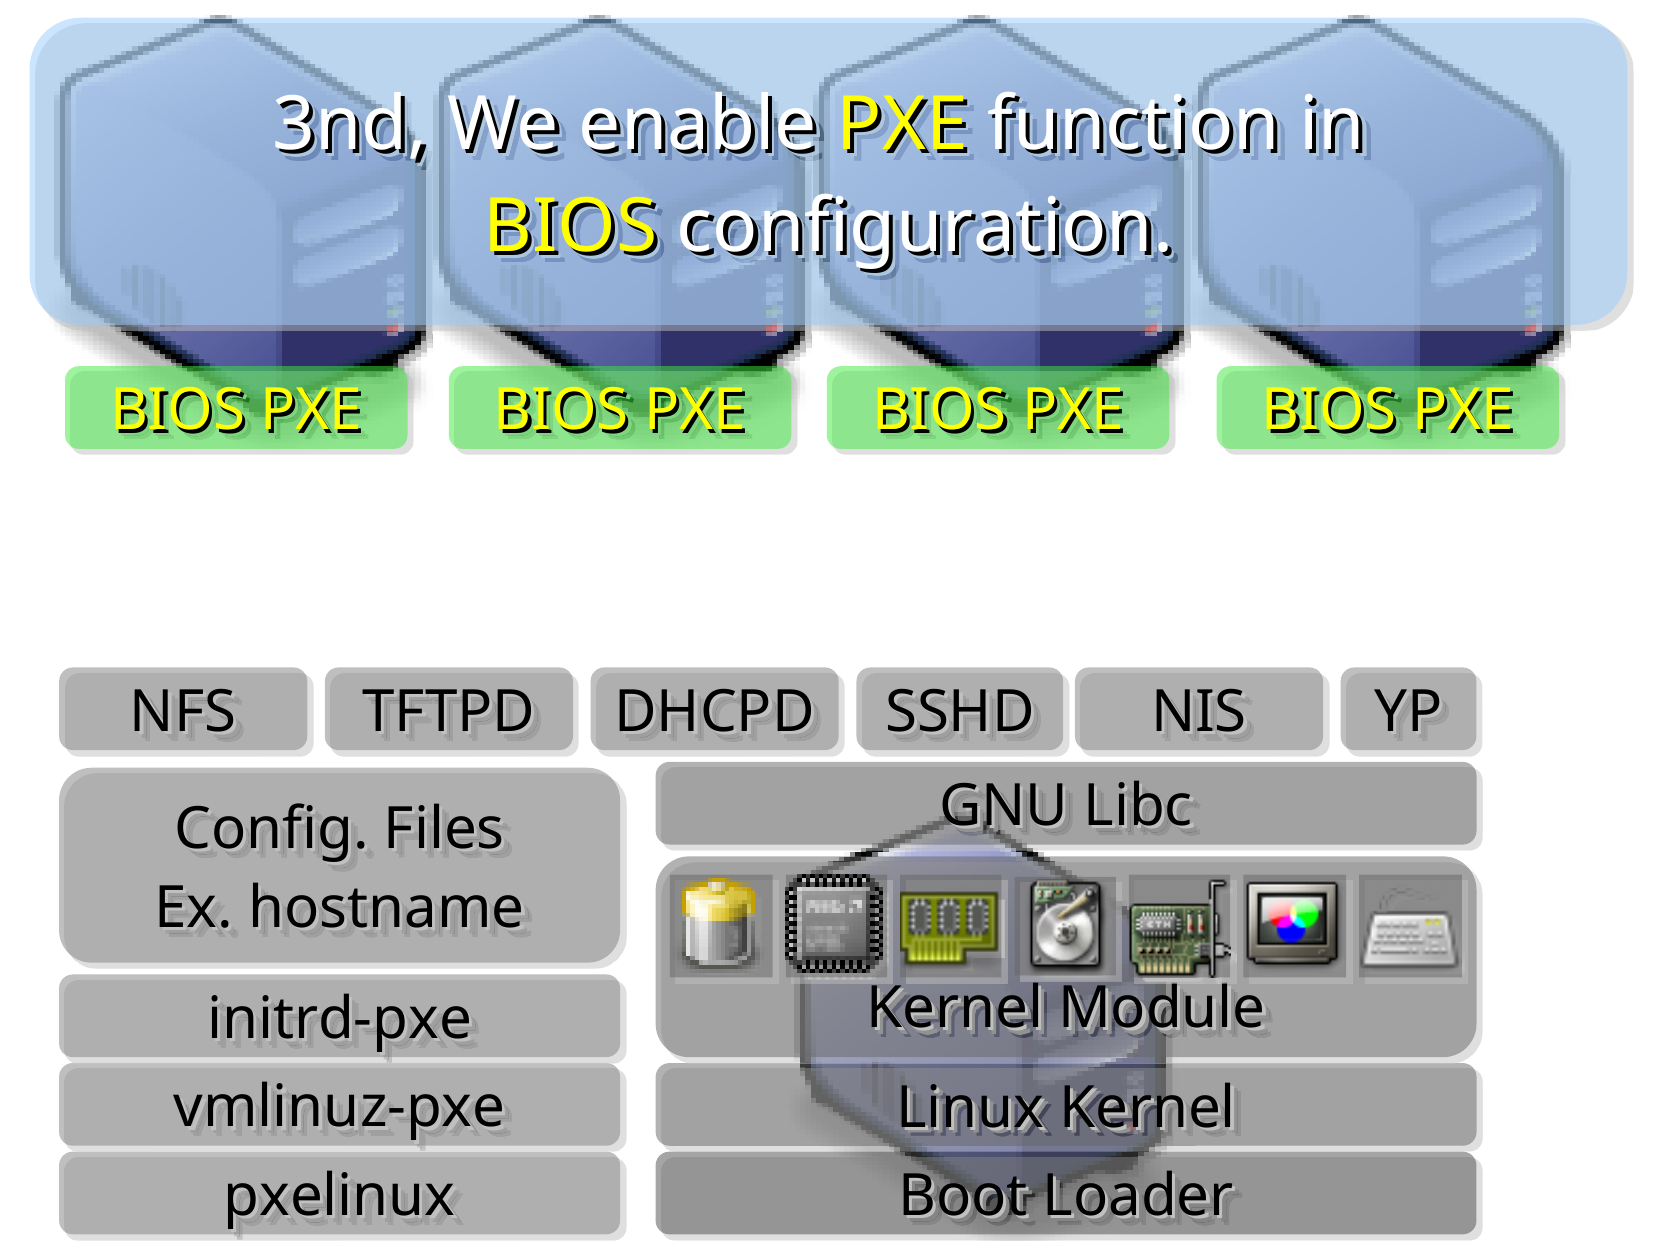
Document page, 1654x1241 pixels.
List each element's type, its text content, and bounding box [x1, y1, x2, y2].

text_box NIS [1074, 667, 1324, 751]
picture [767, 1058, 1211, 1063]
text_box initrd-pxe [59, 974, 621, 1058]
text_box NFS [59, 667, 308, 751]
text_box YP [1340, 667, 1477, 751]
text_box BIOS PXE [826, 366, 1170, 449]
picture [27, 2, 1609, 502]
text_box 3nd, We enable PXE function in BIOS configuration. [29, 17, 1628, 325]
text_box pxelinux [59, 1151, 621, 1235]
text_box Kernel Module [655, 856, 1477, 1058]
picture [1014, 876, 1116, 976]
text_box vmlinuz-pxe [59, 1062, 621, 1146]
picture [1359, 874, 1462, 978]
picture [1128, 874, 1231, 978]
picture [669, 874, 773, 978]
picture [767, 845, 1211, 856]
text_box DHCPD [590, 667, 839, 751]
text_box BIOS PXE [65, 366, 408, 449]
text_box BIOS PXE [1216, 366, 1560, 449]
picture [900, 874, 1002, 978]
picture [767, 1146, 1211, 1151]
picture [767, 1235, 1211, 1241]
text_box Config. Files Ex. hostname [59, 767, 621, 963]
picture [785, 874, 888, 978]
text_box TFTPD [324, 667, 574, 751]
text_box Boot Loader [655, 1151, 1477, 1235]
text_box SSHD [856, 667, 1064, 751]
picture [1243, 874, 1347, 978]
text_box GNU Libc [655, 761, 1477, 845]
text_box BIOS PXE [448, 366, 792, 449]
text_box Linux Kernel [655, 1063, 1477, 1146]
